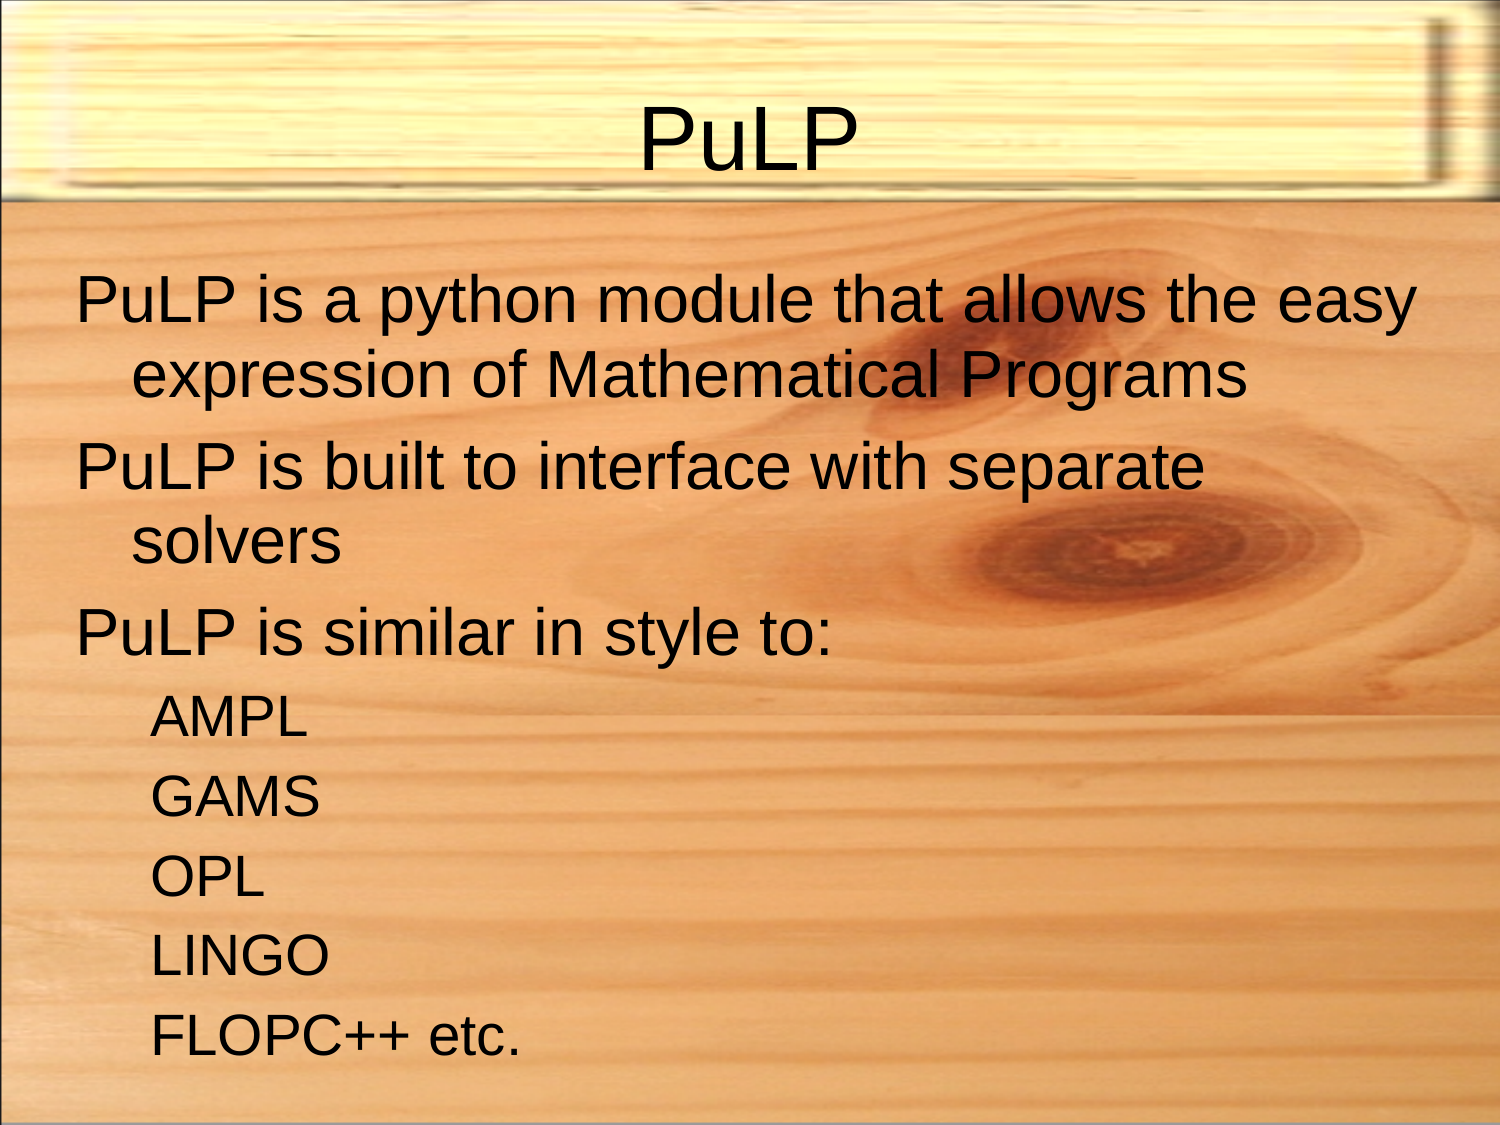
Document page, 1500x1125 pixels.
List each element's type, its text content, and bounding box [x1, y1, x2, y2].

picture [0, 0, 1500, 1125]
title PuLP [75, 52, 1426, 226]
list PuLP is a python module that allows the easy expression of Mathematical Programs PuLP is built to interface with separate solvers PuLP is similar in style to: AMPL GAMS OPL LINGO FLOPC++ etc. [75, 262, 1426, 1068]
